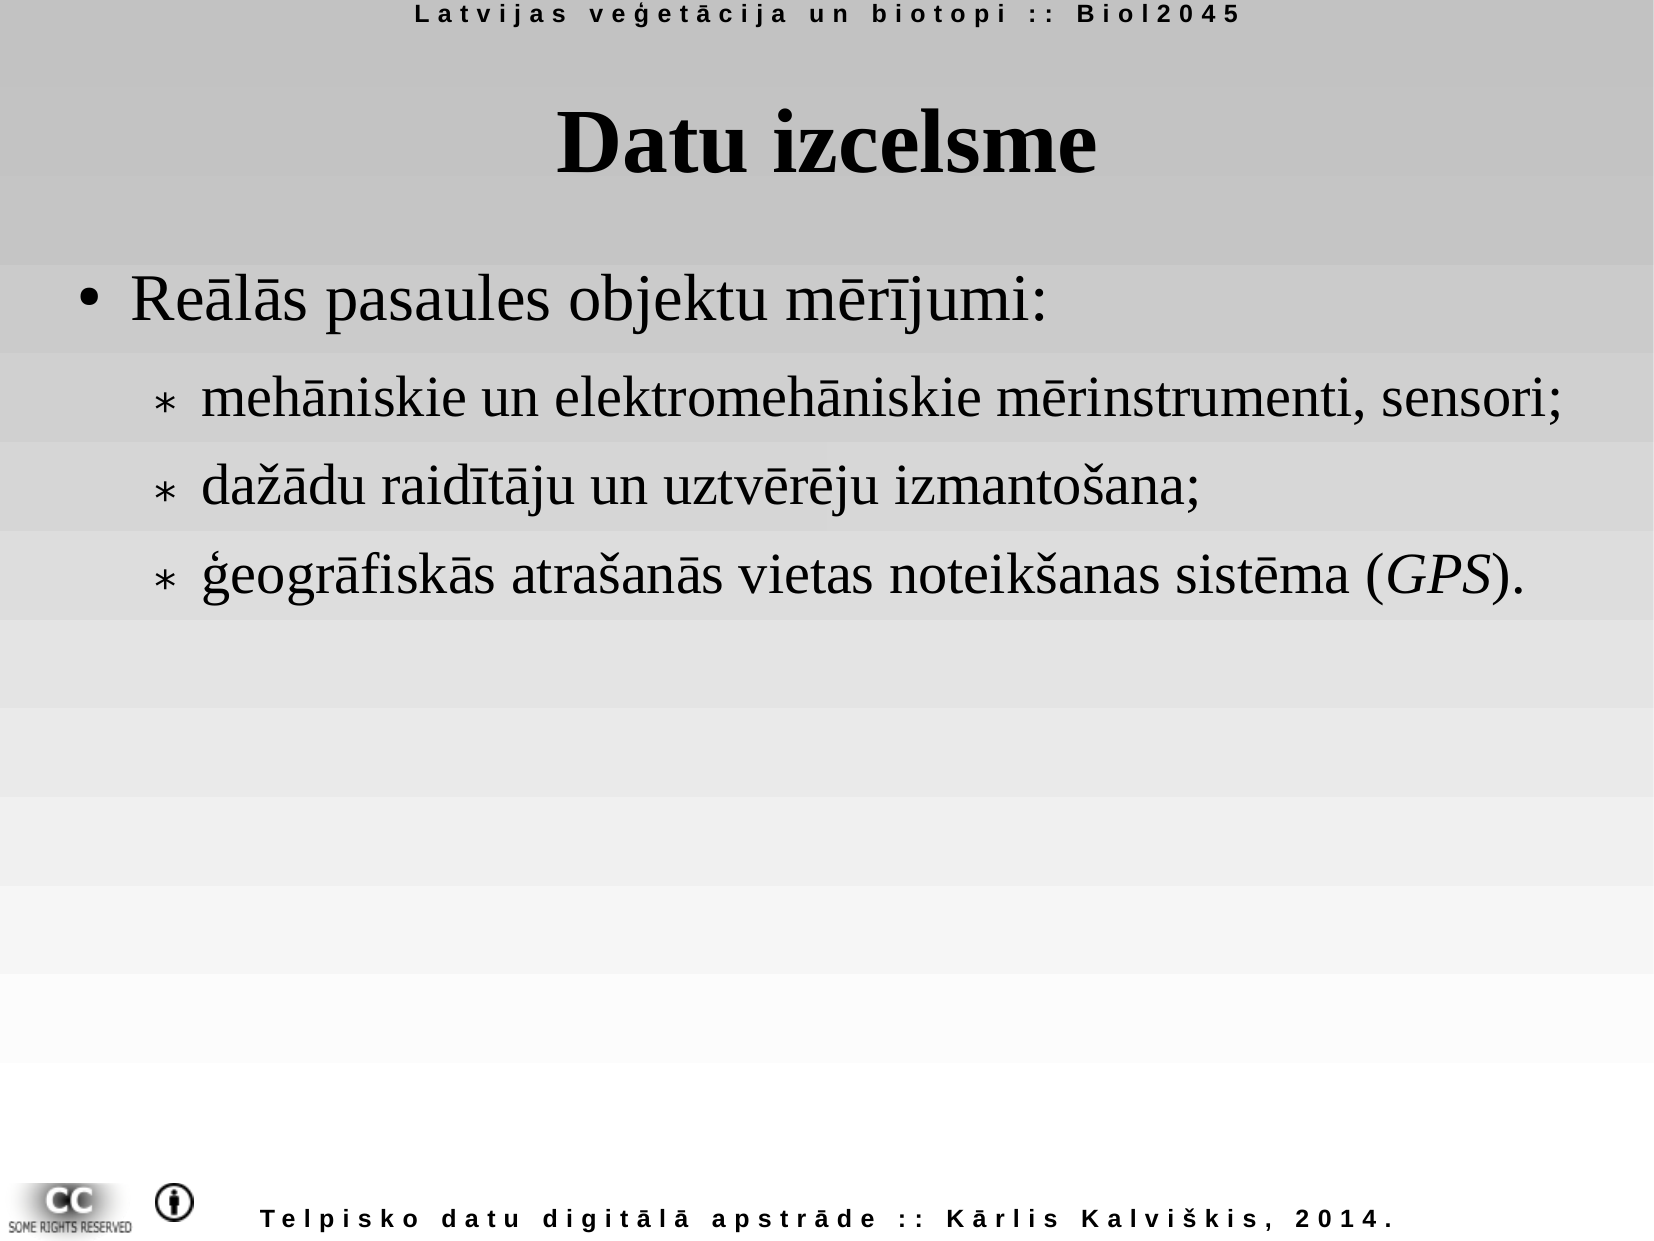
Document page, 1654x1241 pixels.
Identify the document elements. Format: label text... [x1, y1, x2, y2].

title Datu izcelsme [59, 37, 1596, 246]
list Reālās pasaules objektu mērījumi: mehāniskie un elektromehāniskie mērinstrumenti, sensori; dažādu raidītāju un uztvērēju izmantošana; ģeogrāfiskās atrašanās vietas noteikšanas sistēma (GPS). [59, 261, 1596, 1175]
picture [0, 0, 1654, 1241]
